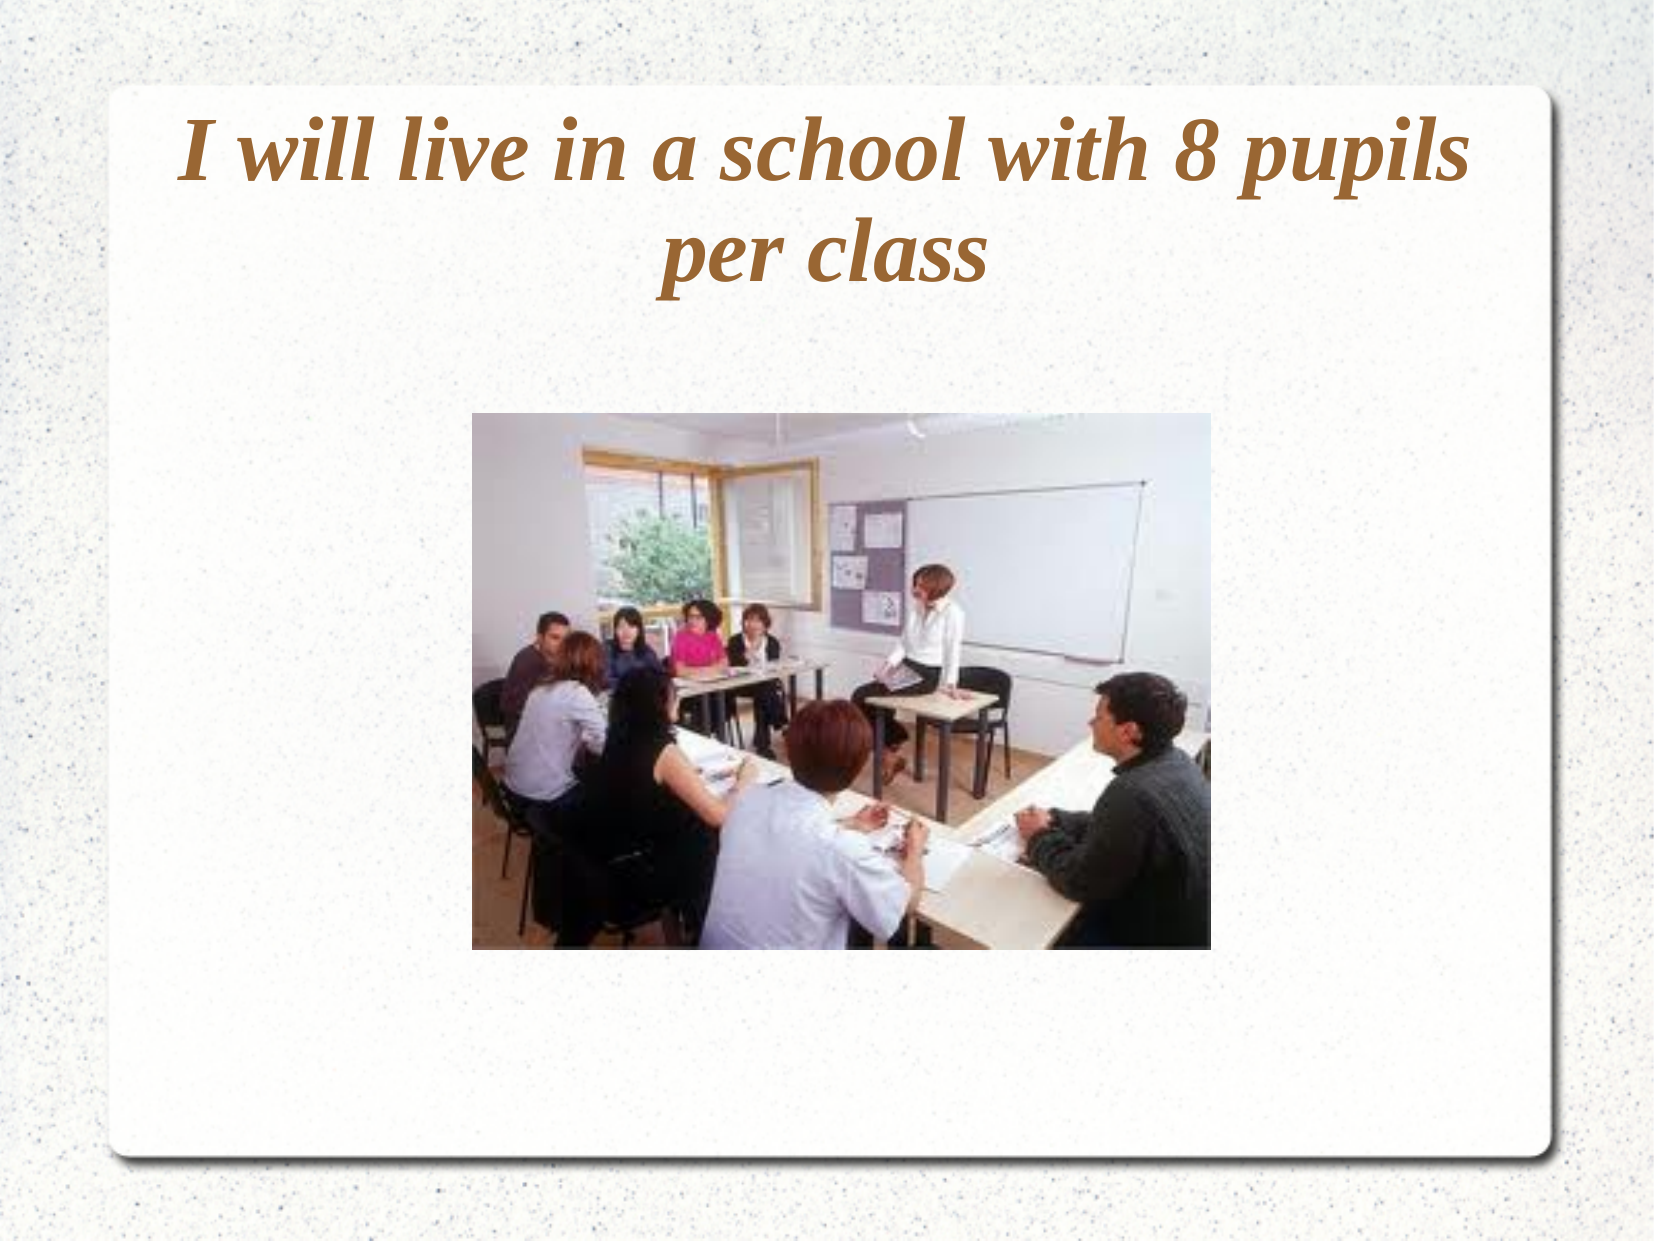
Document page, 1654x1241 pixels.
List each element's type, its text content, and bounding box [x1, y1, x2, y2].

title I will live in a school with 8 pupils per class [118, 96, 1536, 304]
picture [0, 0, 1654, 1241]
